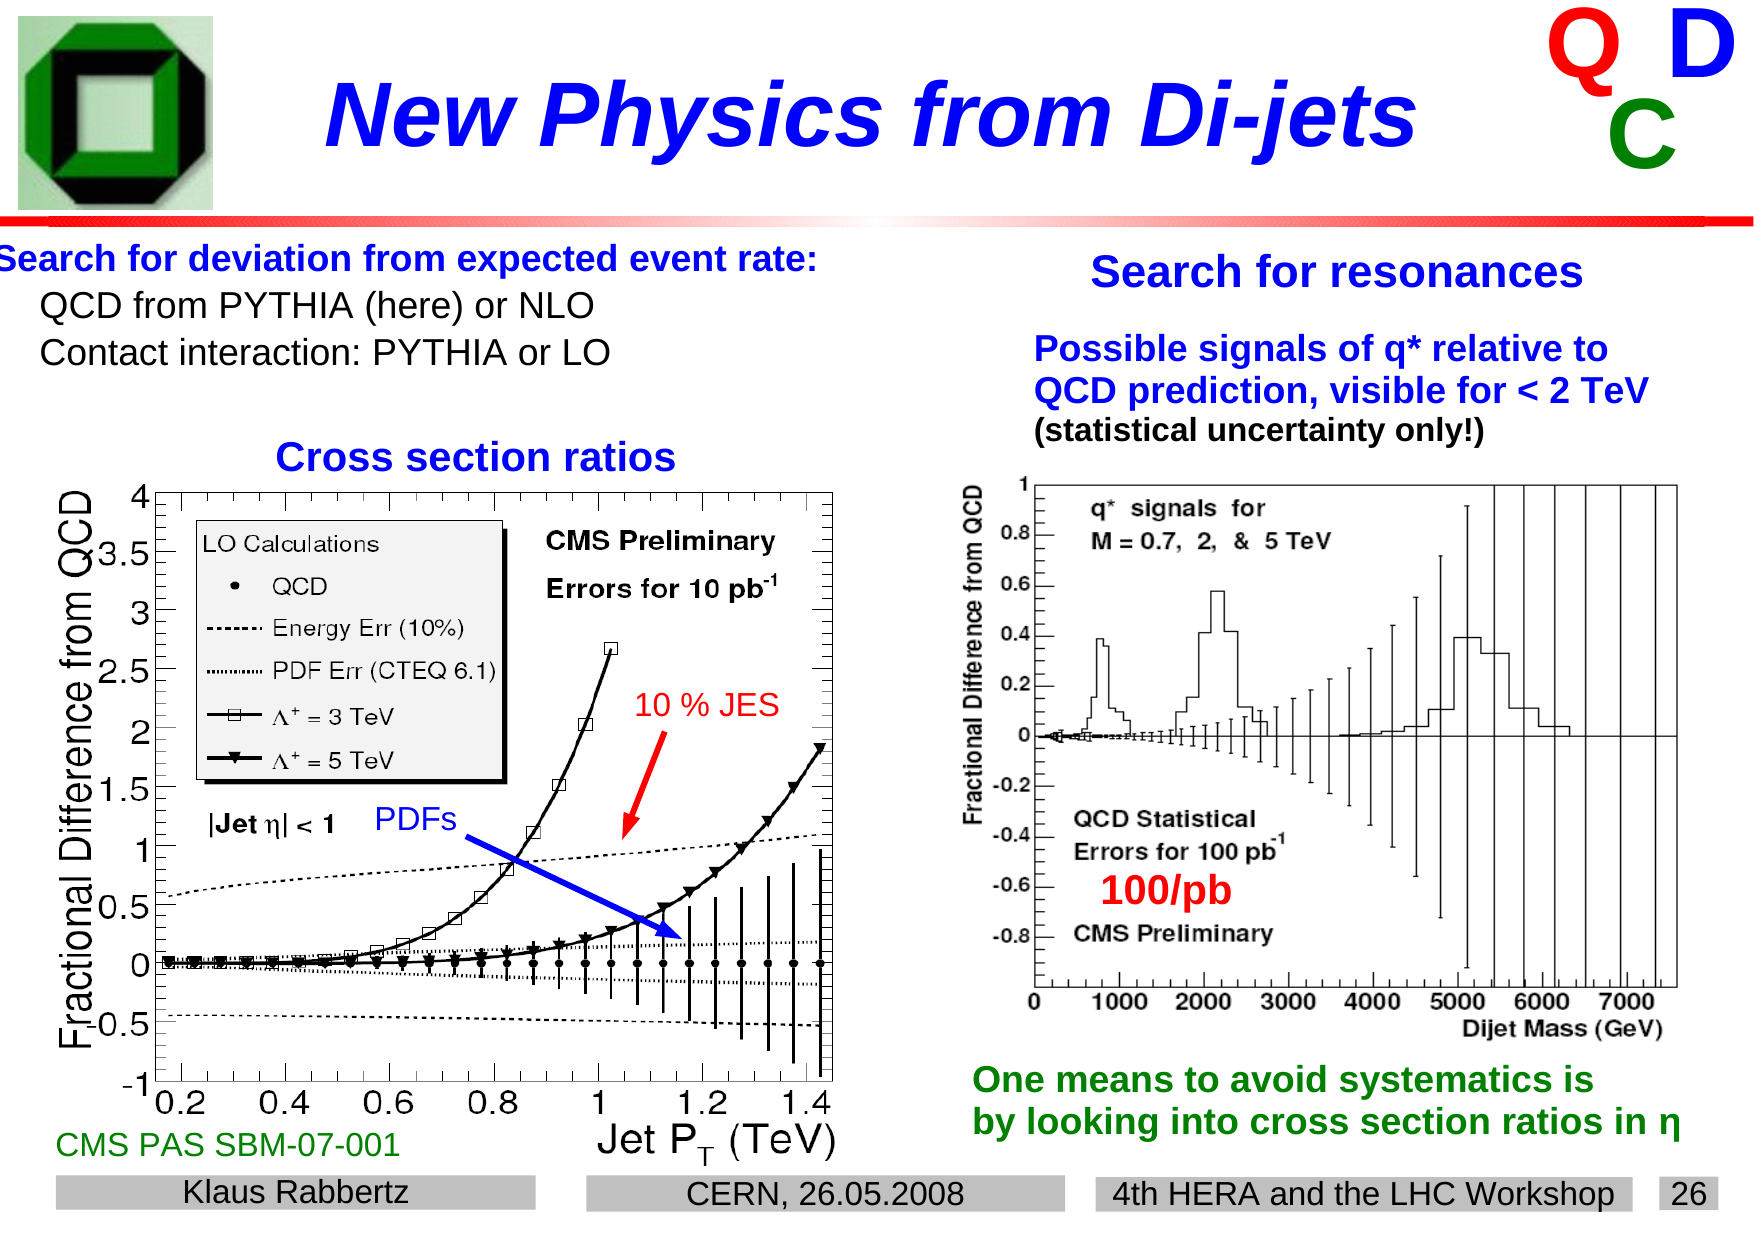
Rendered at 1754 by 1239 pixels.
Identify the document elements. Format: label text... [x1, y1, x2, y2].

title New Physics from Di-jets [220, 16, 1525, 213]
text_box Search for resonances [1078, 233, 1610, 309]
list Search for deviation from expected event rate: QCD from PYTHIA (here) or NLO Contact interaction: PYTHIA or LO [0, 234, 905, 424]
text_box One means to avoid systematics is by looking into cross section ratios in η [960, 1046, 1694, 1155]
picture [943, 464, 1698, 1055]
text_box 10 % JES [622, 674, 793, 735]
text_box PDFs [362, 788, 470, 849]
text_box 100/pb [1088, 854, 1245, 925]
picture [18, 16, 213, 210]
text_box CMS PAS SBM-07-001 [43, 1115, 414, 1176]
text_box Cross section ratios [263, 424, 690, 493]
picture [44, 475, 842, 1172]
text_box Possible signals of q* relative to QCD prediction, visible for < 2 TeV (statistical uncertainty only!) [1022, 315, 1663, 461]
